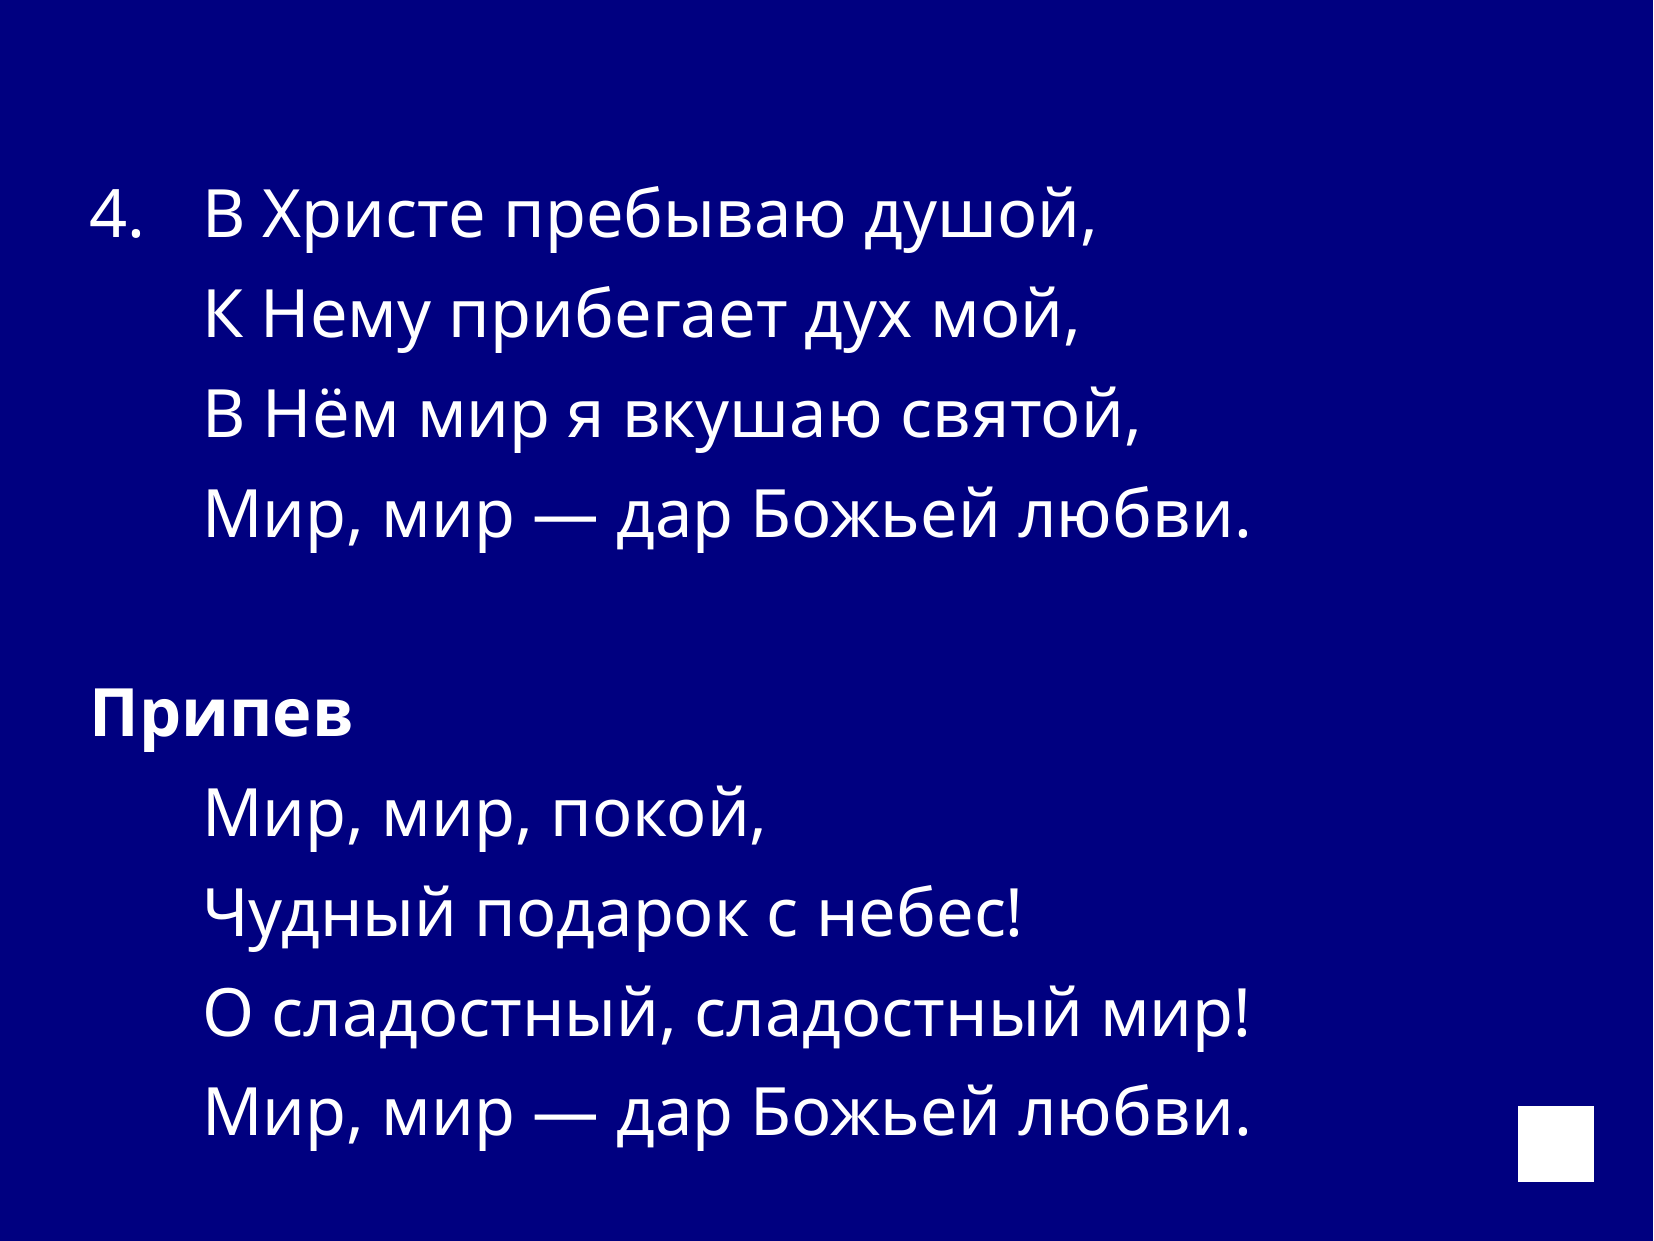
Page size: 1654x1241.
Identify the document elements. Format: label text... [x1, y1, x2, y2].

text_box [1518, 1106, 1594, 1182]
text_box 4. В Христе пребываю душой, К Нему прибегает дух мой, В Нём мир я вкушаю святой, Мир, мир — дар Божьей любви. Припев Мир, мир, покой, Чудный подарок с небес! О сладостный, сладостный мир! Мир, мир — дар Божьей любви. [75, 150, 1576, 1163]
